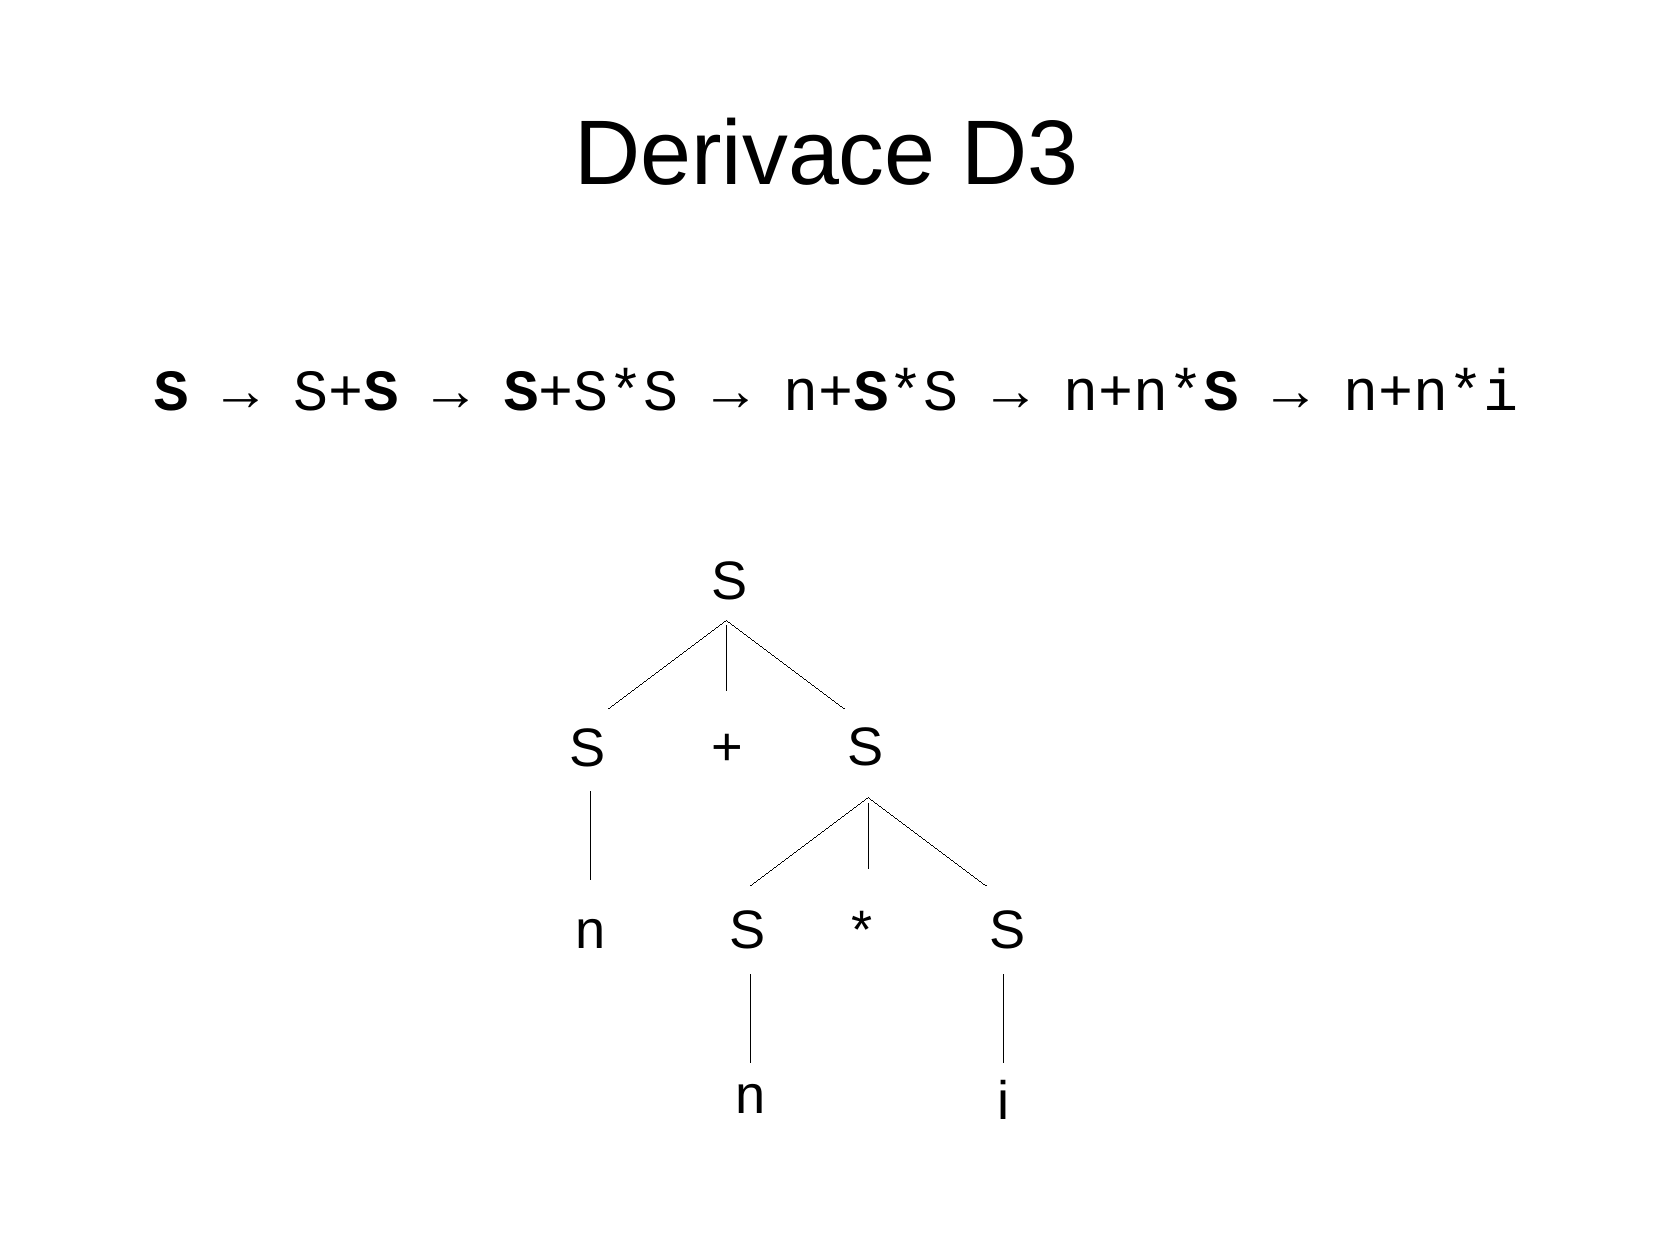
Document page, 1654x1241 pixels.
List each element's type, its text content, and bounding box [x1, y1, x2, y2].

text_box S [555, 710, 615, 786]
text_box S [974, 891, 1034, 968]
text_box S → S+S → S+S*S → n+S*S → n+n*S → n+n*i [118, 354, 1536, 443]
text_box S [714, 891, 768, 968]
title Derivace D3 [82, 56, 1571, 250]
text_box + [696, 708, 756, 785]
text_box n [561, 891, 621, 968]
text_box * [832, 891, 892, 968]
text_box S [696, 543, 756, 619]
text_box S [832, 708, 892, 785]
text_box i [974, 1062, 1034, 1139]
text_box n [720, 1057, 780, 1133]
